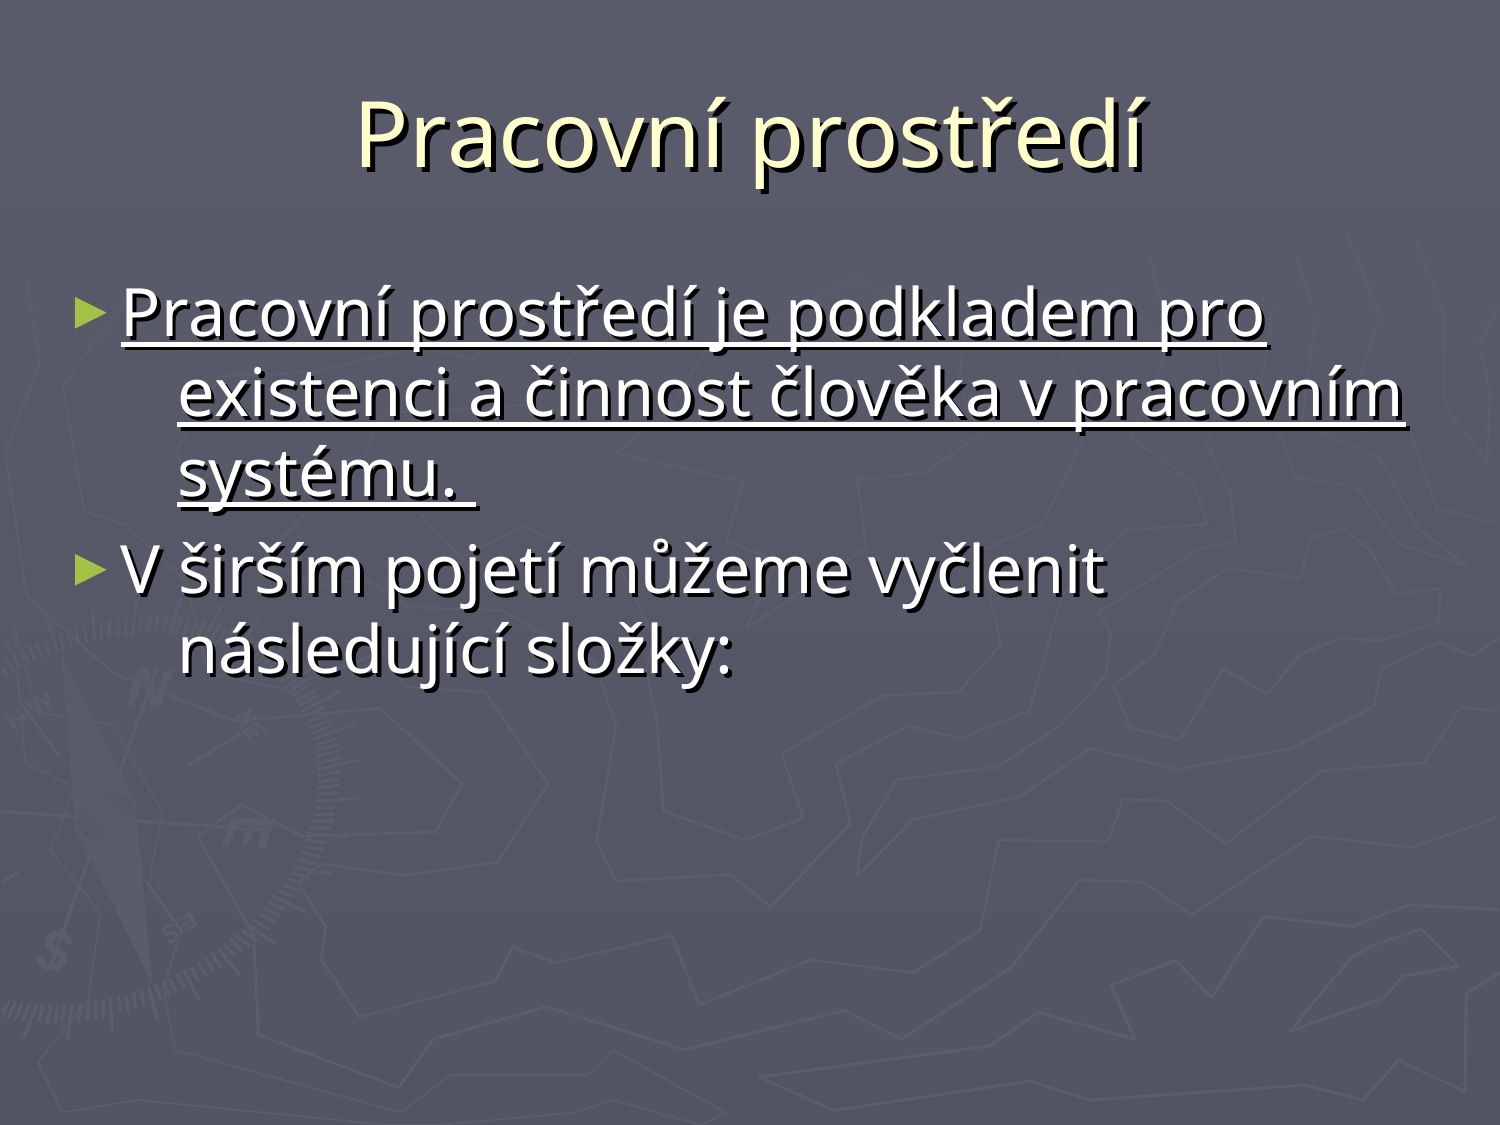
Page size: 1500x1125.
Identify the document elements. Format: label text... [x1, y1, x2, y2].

title Pracovní prostředí [49, 37, 1451, 225]
list Pracovní prostředí je podkladem pro existenci a činnost člověka v pracovním systému. V širším pojetí můžeme vyčlenit následující složky: [49, 262, 1451, 1001]
